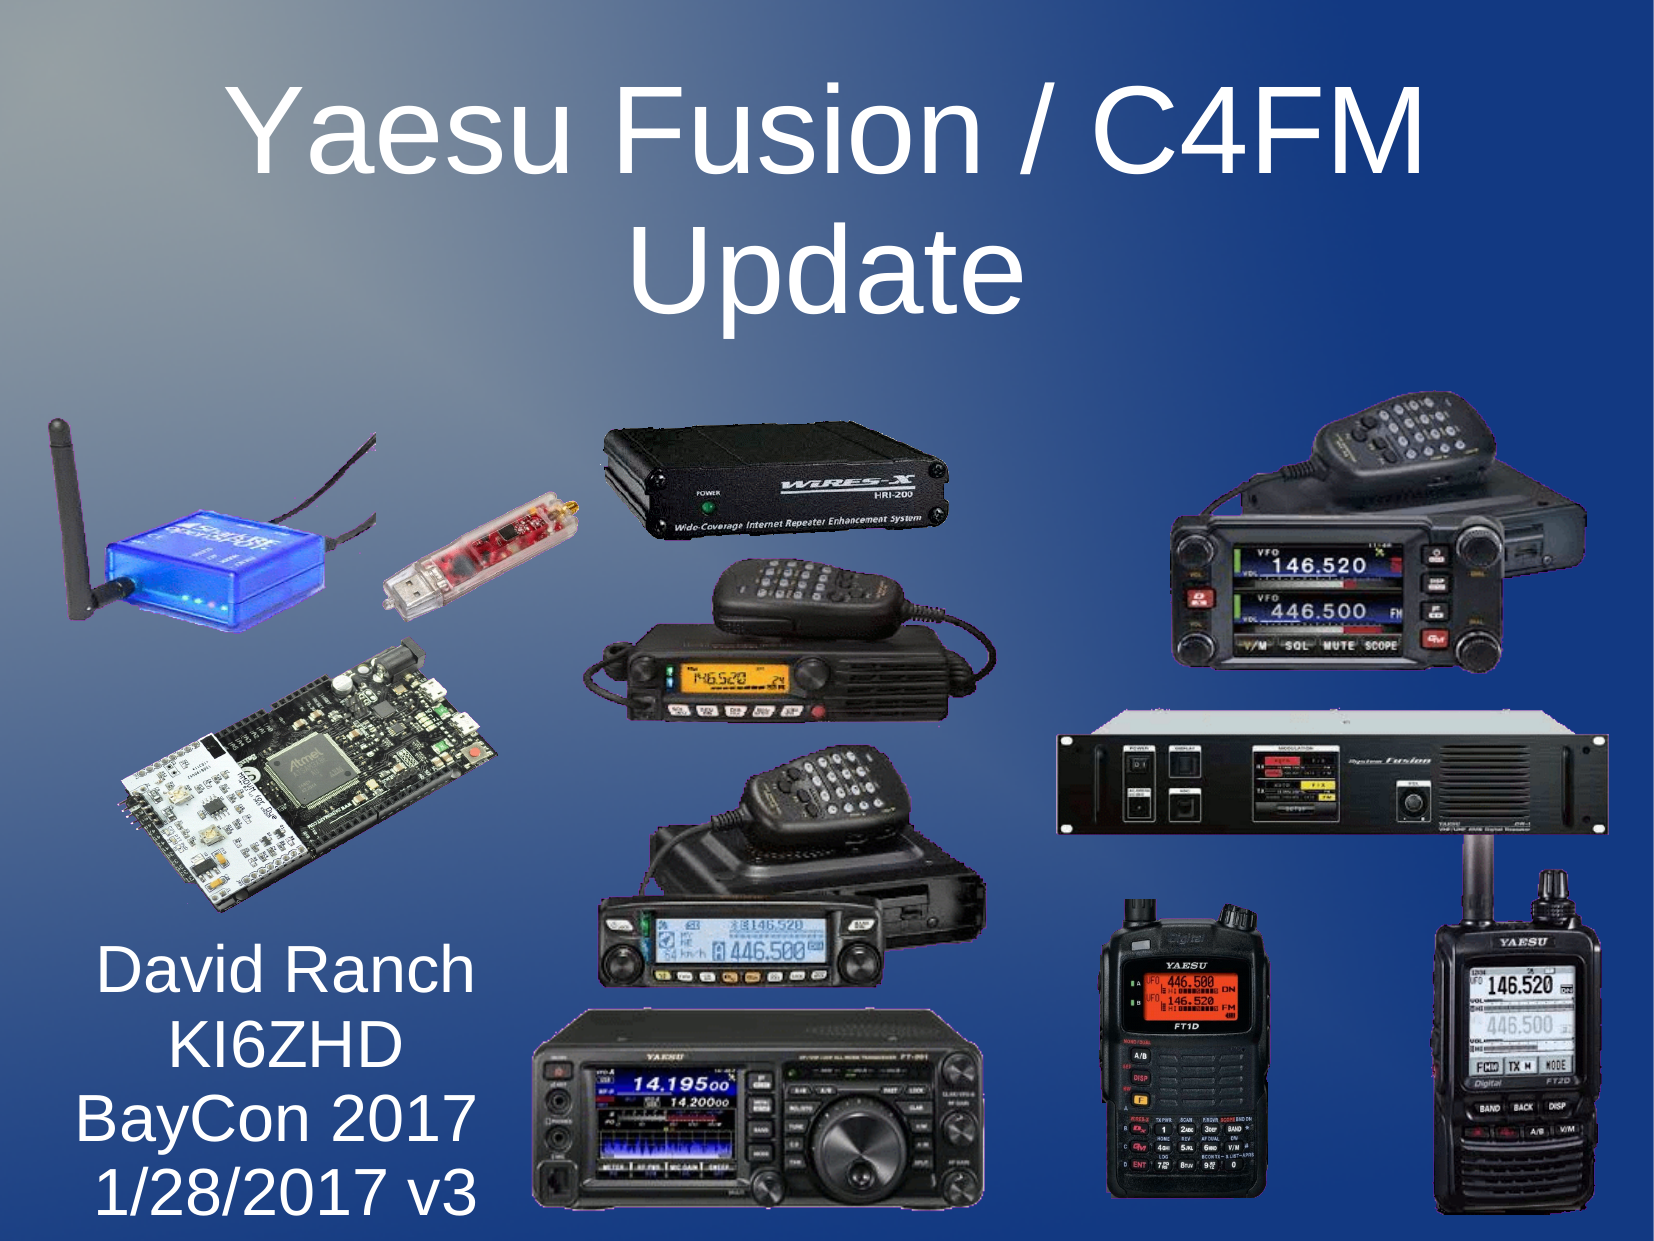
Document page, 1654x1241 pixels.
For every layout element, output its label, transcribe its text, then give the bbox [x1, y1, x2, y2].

picture [0, 0, 1654, 1241]
text_box Yaesu Fusion / C4FM Update [82, 62, 1571, 483]
text_box David Ranch KI6ZHD BayCon 2017 1/28/2017 v3 [0, 929, 509, 1241]
